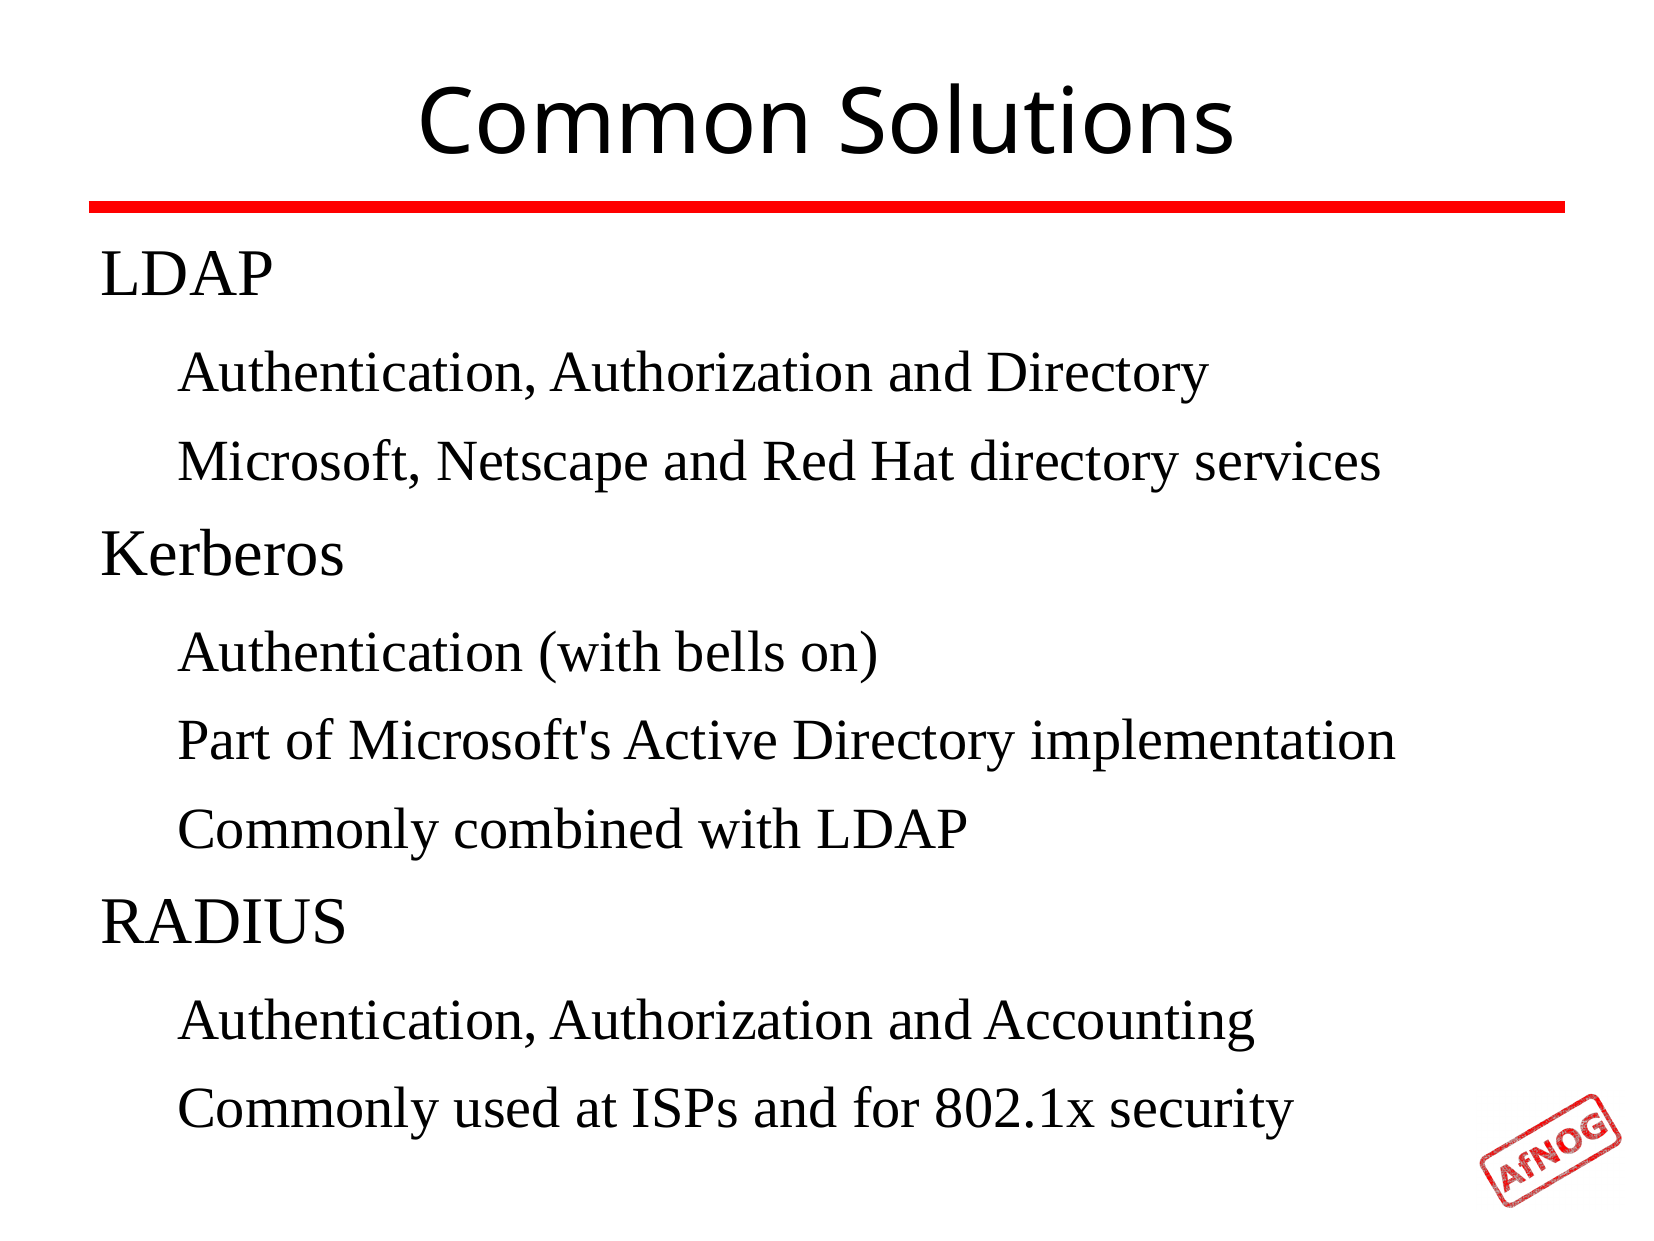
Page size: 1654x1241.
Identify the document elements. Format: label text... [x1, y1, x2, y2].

title Common Solutions [88, 29, 1565, 207]
list LDAP Authentication, Authorization and Directory Microsoft, Netscape and Red Hat directory services Kerberos Authentication (with bells on) Part of Microsoft's Active Directory implementation Commonly combined with LDAP RADIUS Authentication, Authorization and Accounting Commonly used at ISPs and for 802.1x security [82, 236, 1571, 1141]
picture [1476, 1090, 1625, 1211]
